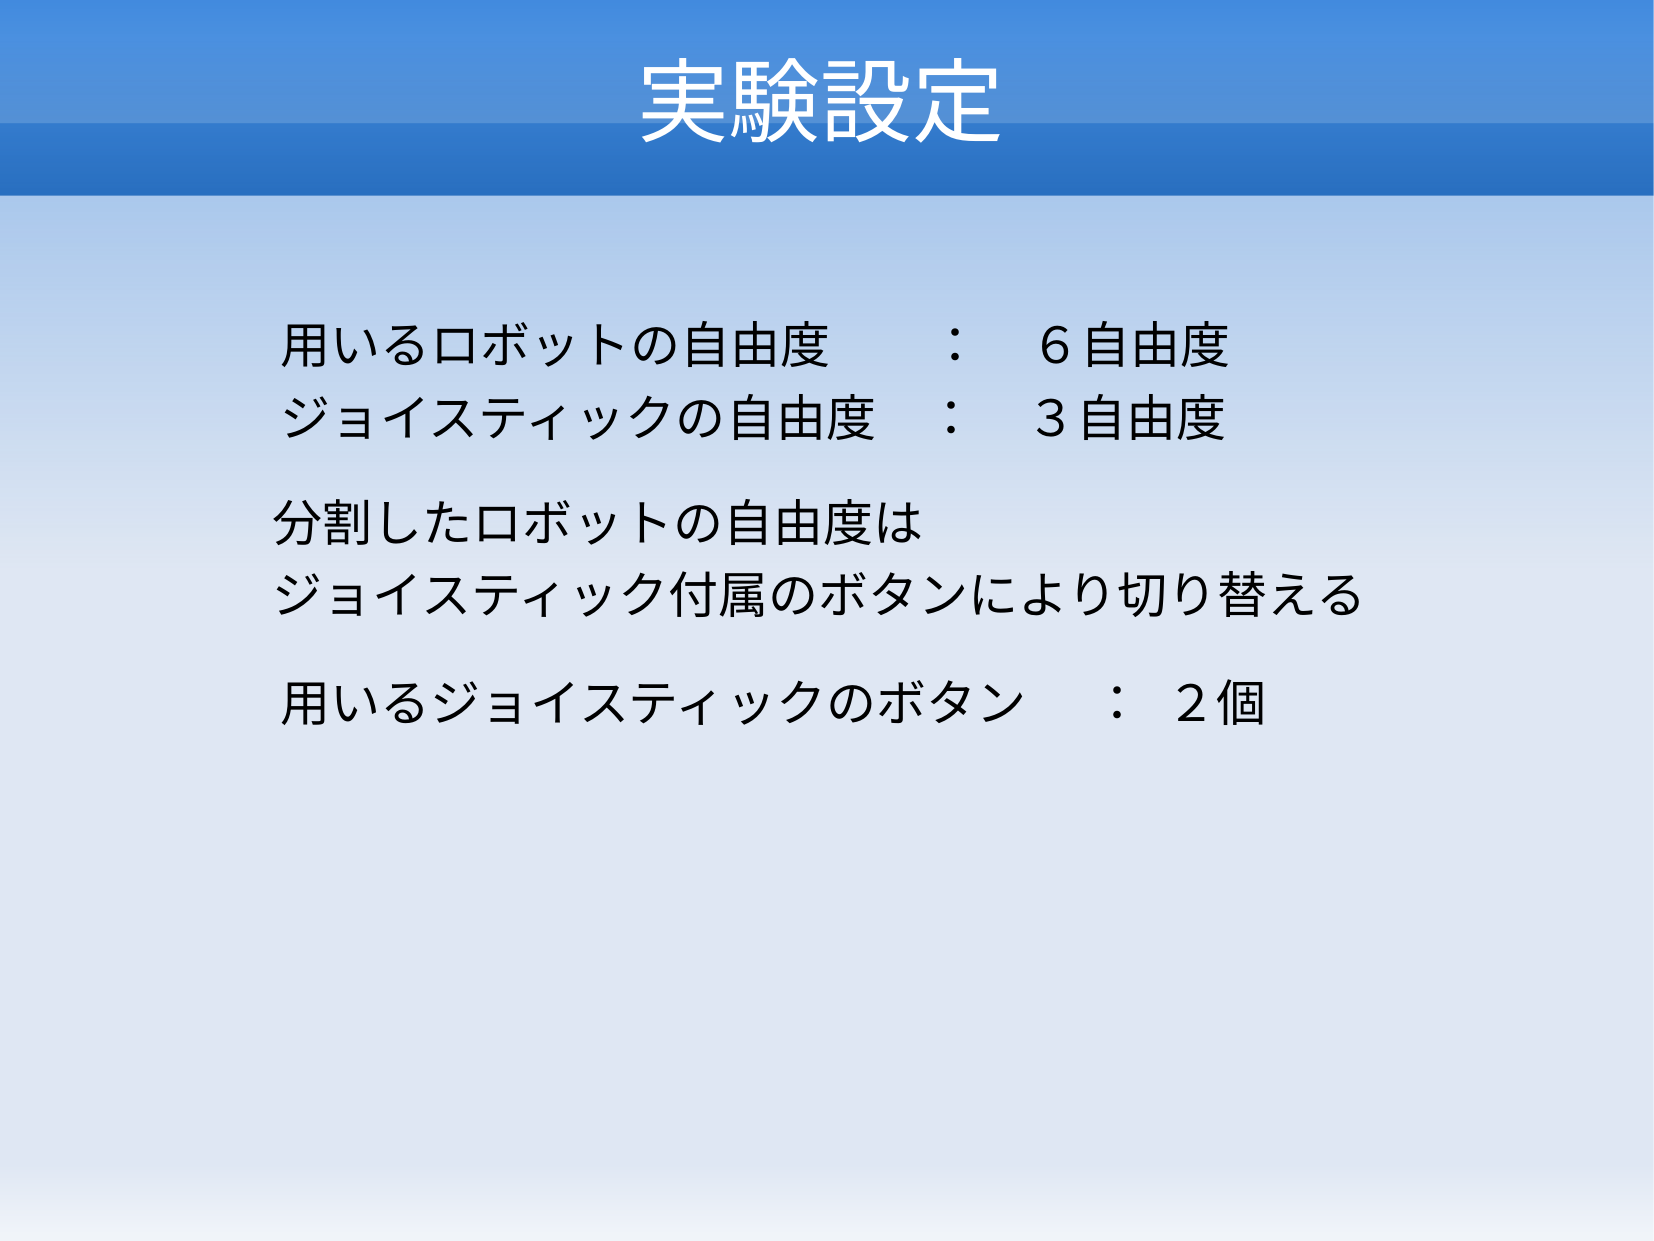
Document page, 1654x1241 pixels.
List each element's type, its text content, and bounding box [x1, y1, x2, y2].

title 実験設定 [76, 0, 1565, 208]
text_box 用いるジョイスティックのボタン ： ２個 [265, 656, 1282, 722]
picture [0, 0, 1654, 1241]
text_box 分割したロボットの自由度は ジョイスティック付属のボタンにより切り替える [258, 475, 1388, 591]
text_box 用いるロボットの自由度 ： ６自由度 ジョイスティックの自由度 ： ３自由度 [265, 298, 1246, 414]
